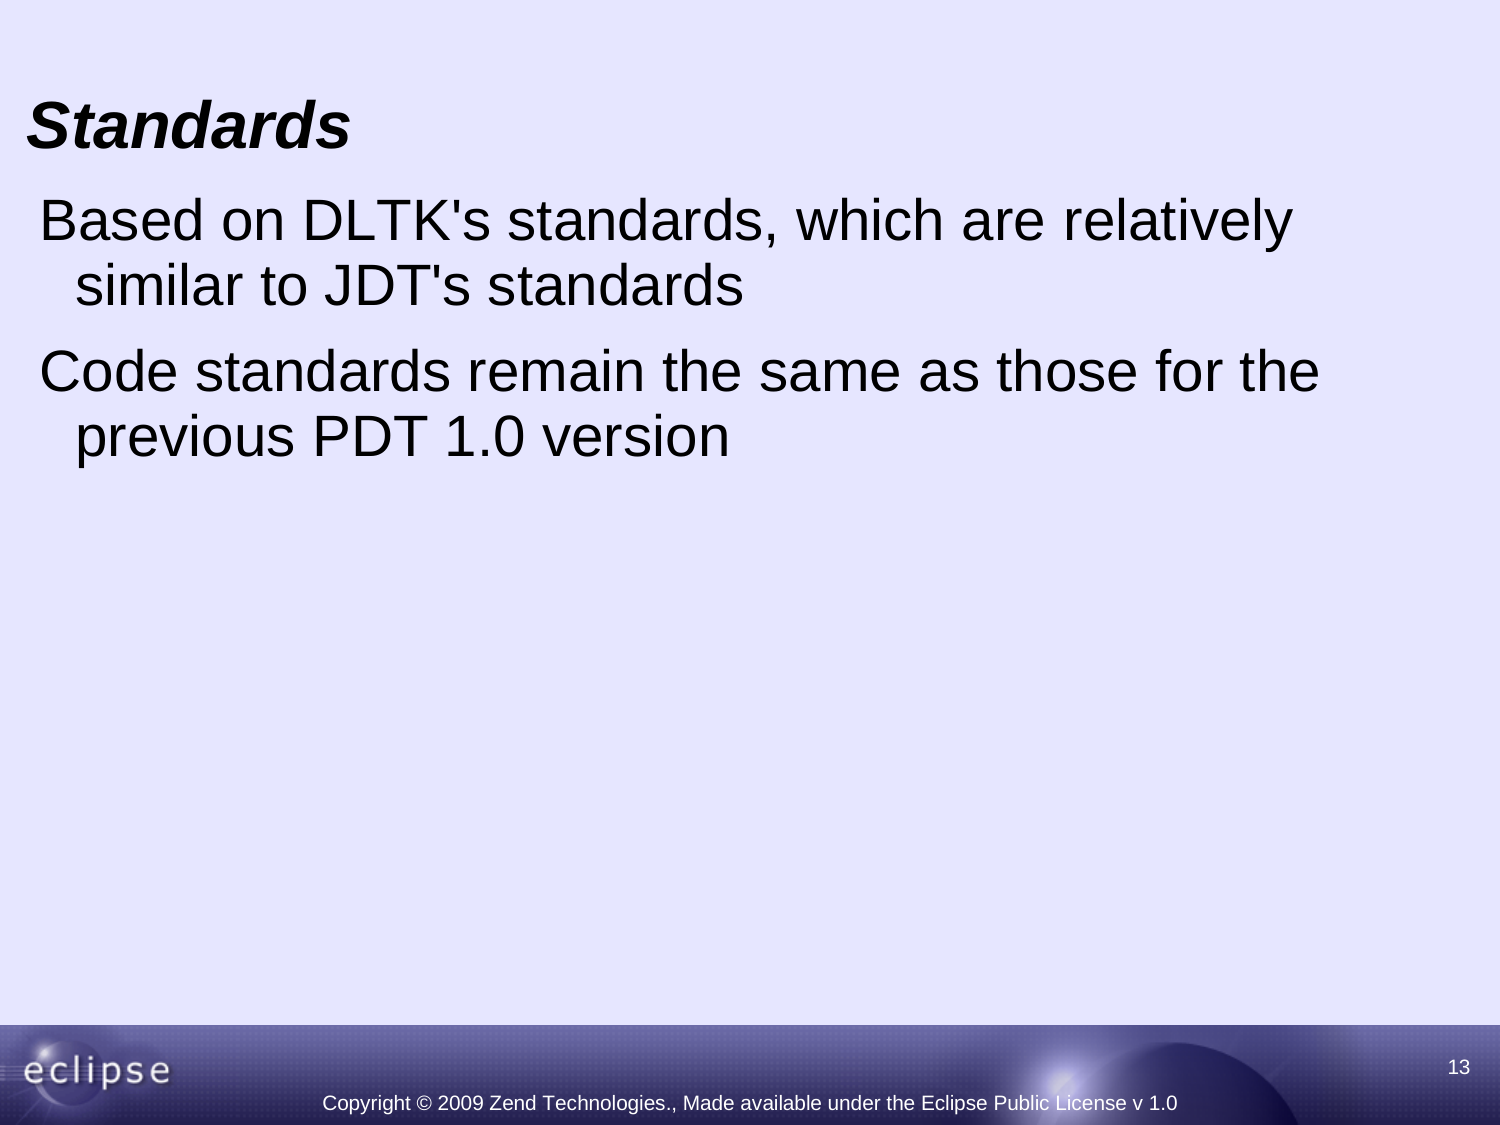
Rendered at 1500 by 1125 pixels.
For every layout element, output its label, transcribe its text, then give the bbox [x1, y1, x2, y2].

list Based on DLTK's standards, which are relatively similar to JDT's standards Code standards remain the same as those for the previous PDT 1.0 version [37, 187, 1463, 1021]
picture [0, 1025, 1500, 1125]
title Standards [26, 84, 1474, 172]
